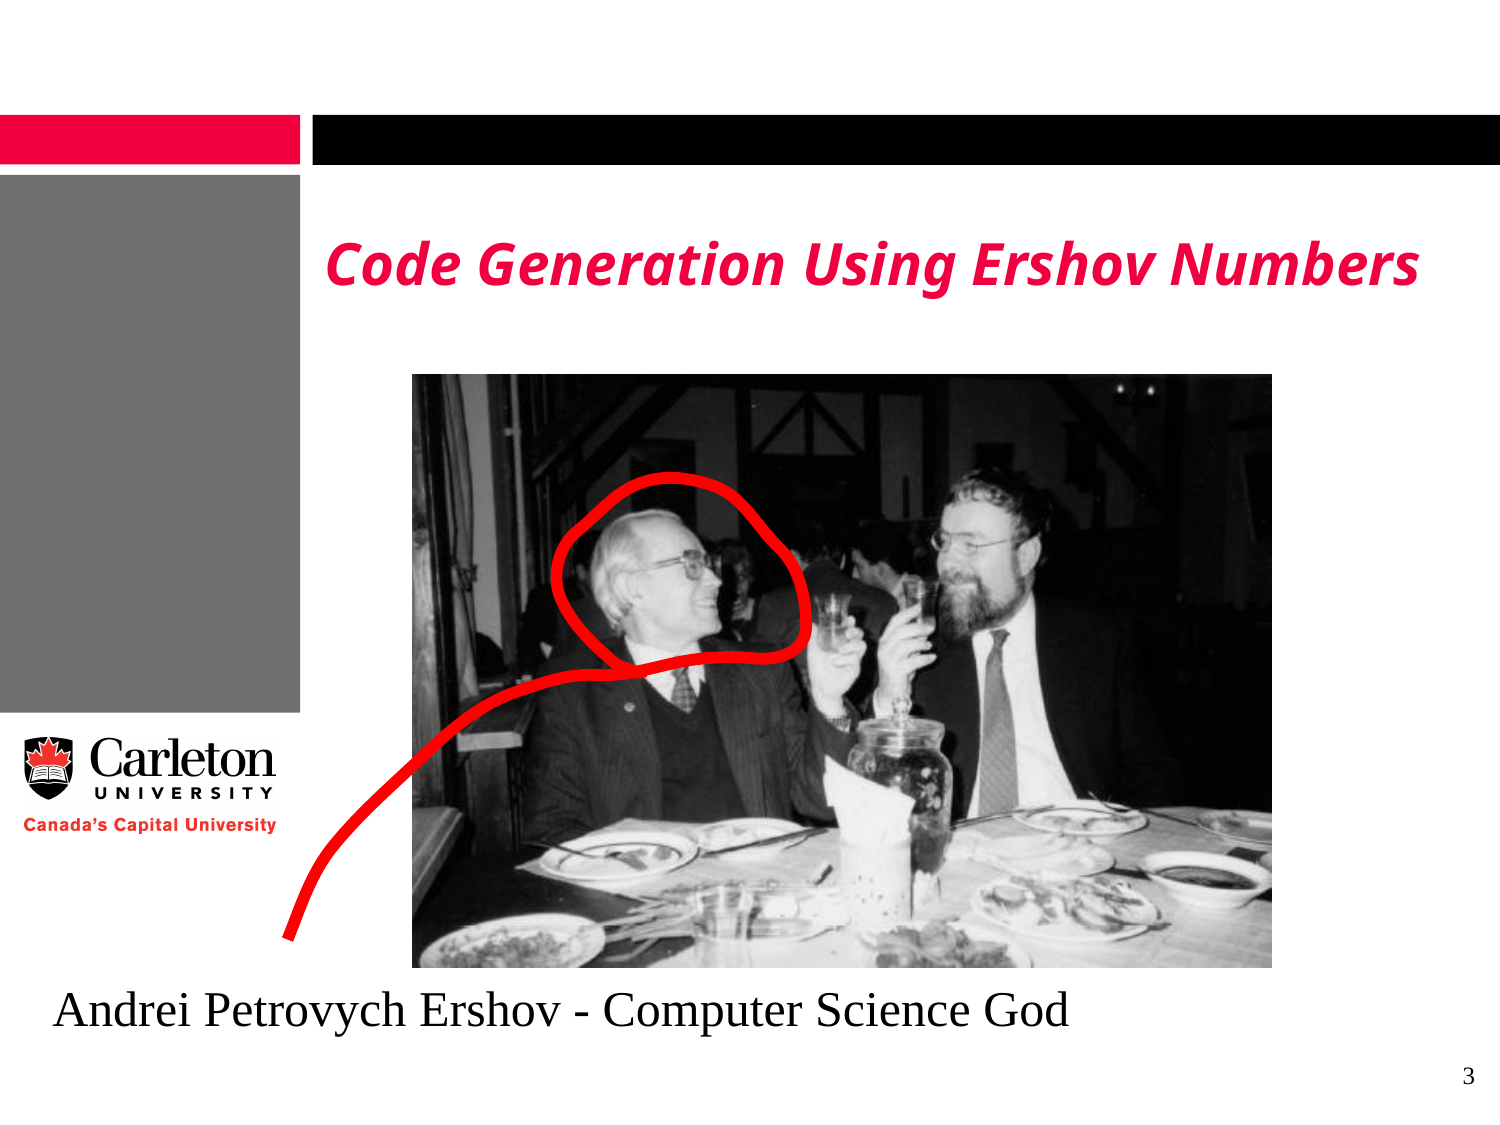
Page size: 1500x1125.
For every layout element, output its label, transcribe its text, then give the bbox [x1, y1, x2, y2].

picture [24, 737, 276, 834]
picture [412, 374, 1272, 968]
picture [563, 484, 800, 665]
title Code Generation Using Ershov Numbers [324, 187, 1450, 338]
text_box Andrei Petrovych Ershov - Computer Science God [37, 975, 1276, 1051]
